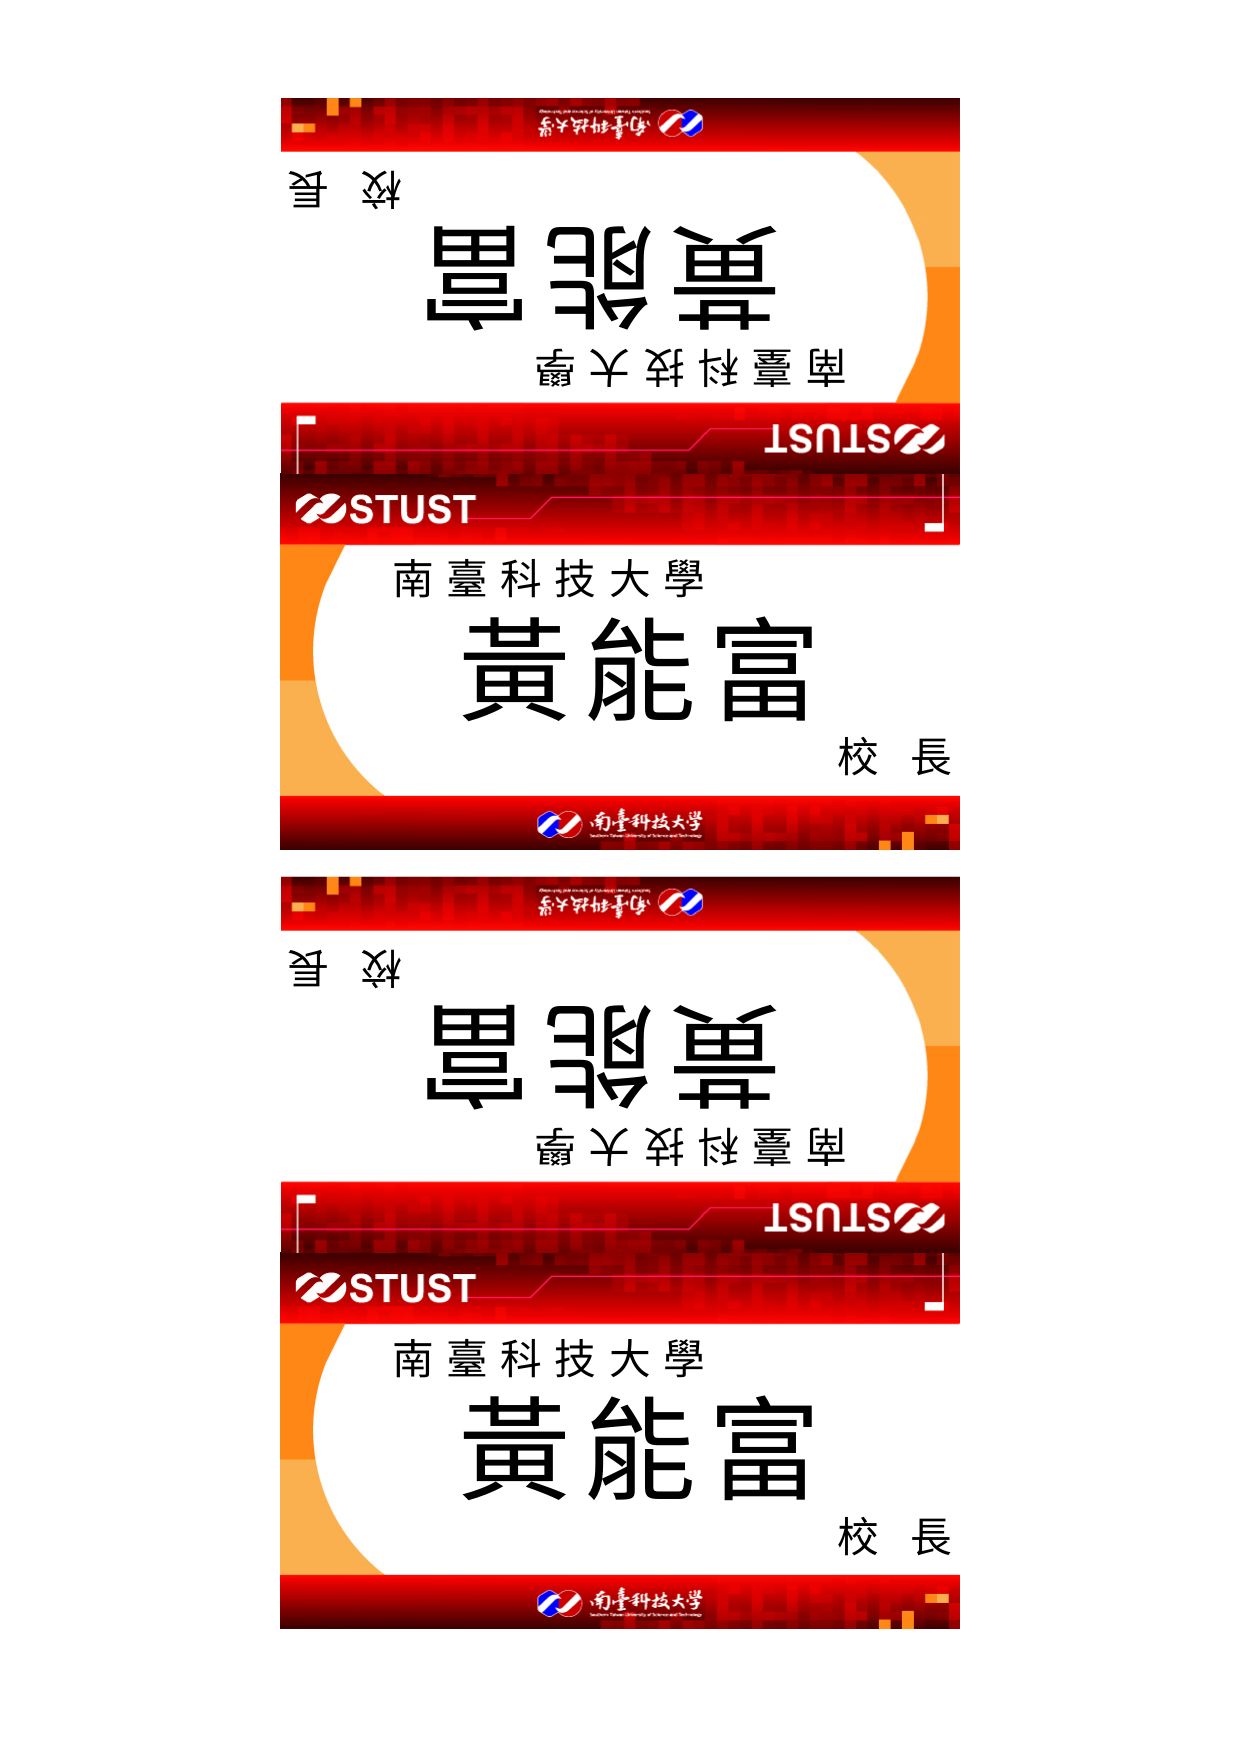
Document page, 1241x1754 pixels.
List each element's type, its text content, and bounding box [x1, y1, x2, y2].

text_box 黃能富 [443, 592, 878, 743]
text_box 校長 [273, 938, 707, 1004]
text_box 南臺科技大學 [428, 336, 863, 402]
text_box 南臺科技大學 [377, 1325, 812, 1391]
text_box 校長 [532, 723, 967, 789]
text_box 校長 [532, 1503, 967, 1568]
text_box 校長 [273, 158, 707, 224]
text_box 南臺科技大學 [623, 1358, 638, 1371]
text_box 南臺科技大學 [622, 578, 639, 592]
picture [280, 97, 960, 850]
text_box 黃能富 [362, 205, 797, 356]
text_box 南臺科技大學 [602, 356, 615, 368]
text_box 黃能富 [443, 1371, 878, 1522]
text_box 南臺科技大學 [428, 1115, 863, 1181]
text_box 南臺科技大學 [602, 1135, 615, 1147]
picture [280, 877, 960, 1630]
text_box 南臺科技大學 [377, 545, 812, 611]
text_box 黃能富 [362, 984, 797, 1135]
